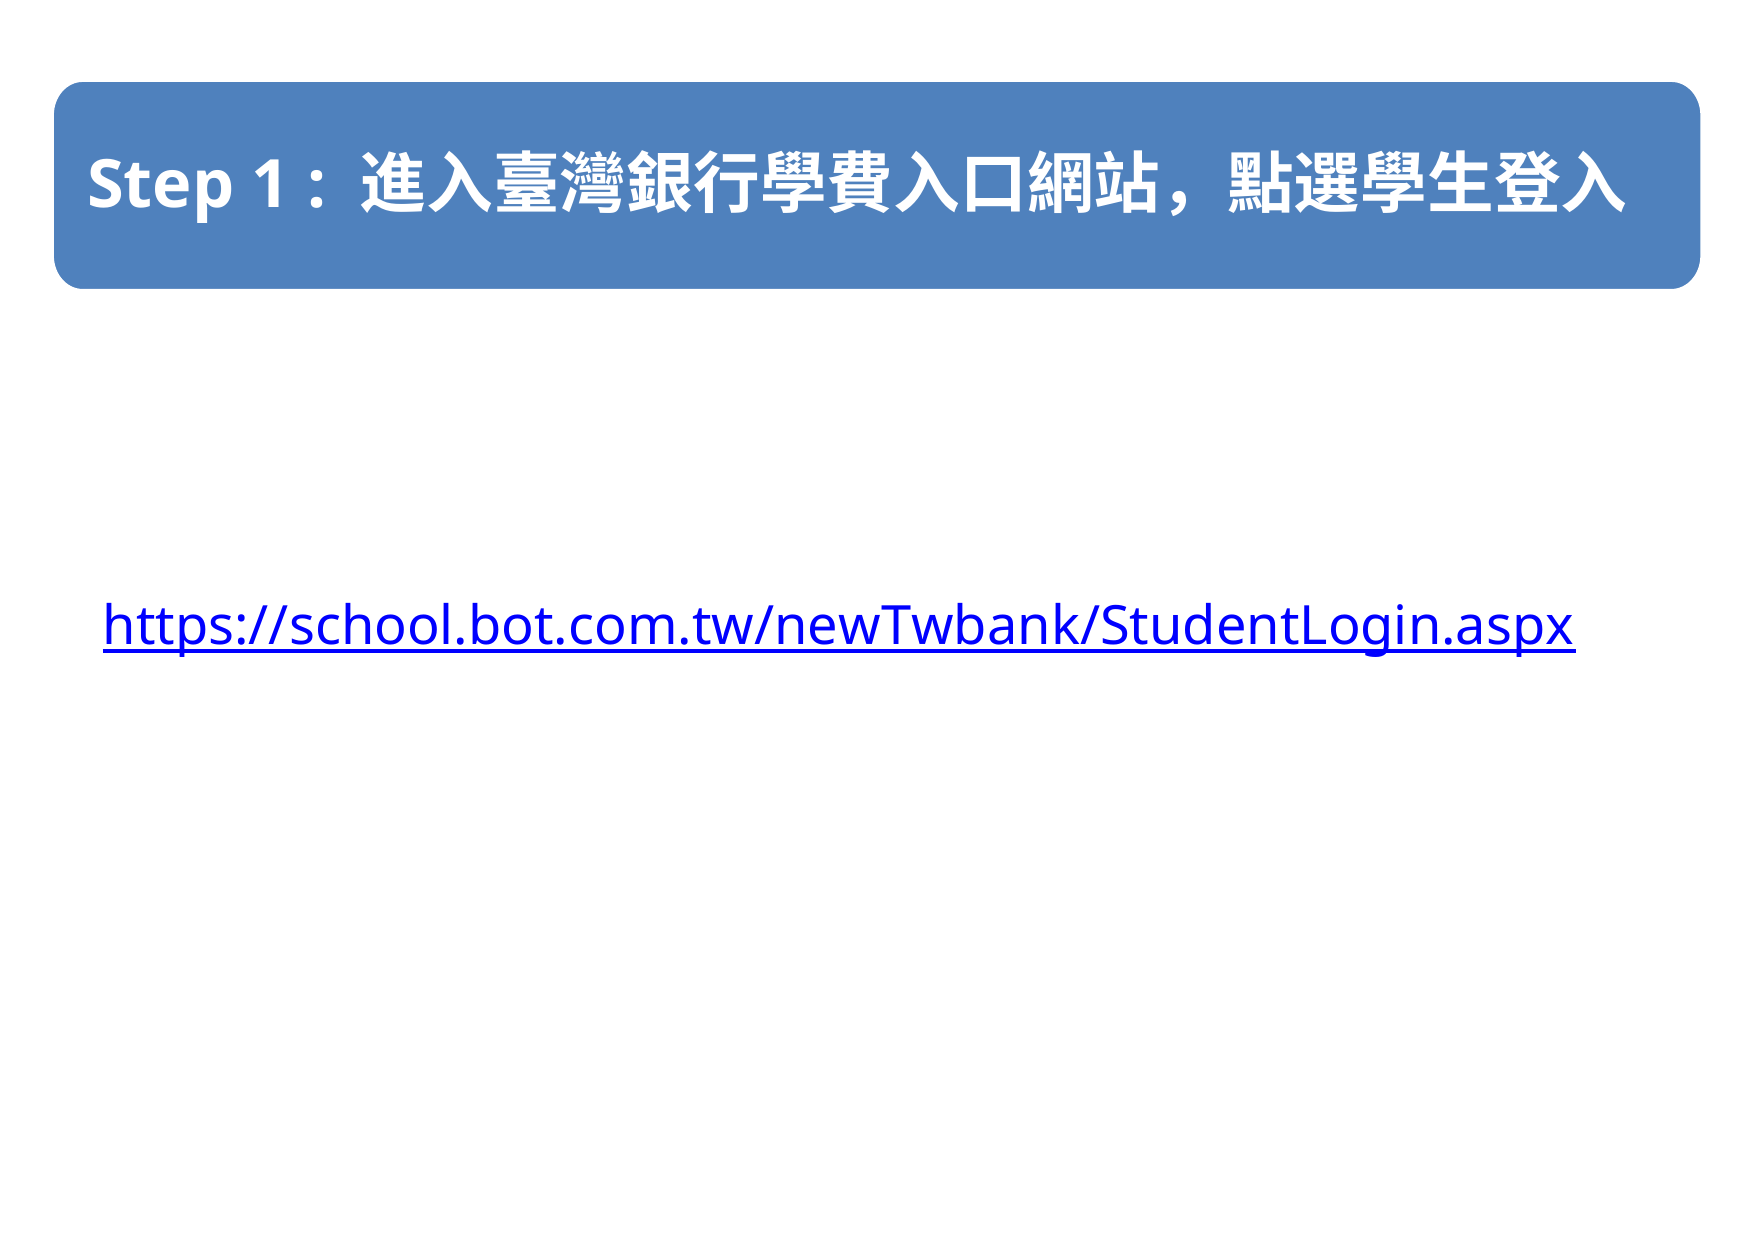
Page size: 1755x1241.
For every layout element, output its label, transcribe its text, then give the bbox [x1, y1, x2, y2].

text_box Step 1 : 進入臺灣銀行學費入口網站，點選學生登入 [51, 79, 1703, 292]
text_box https://school.bot.com.tw/newTwbank/StudentLogin.aspx [87, 329, 1667, 1149]
